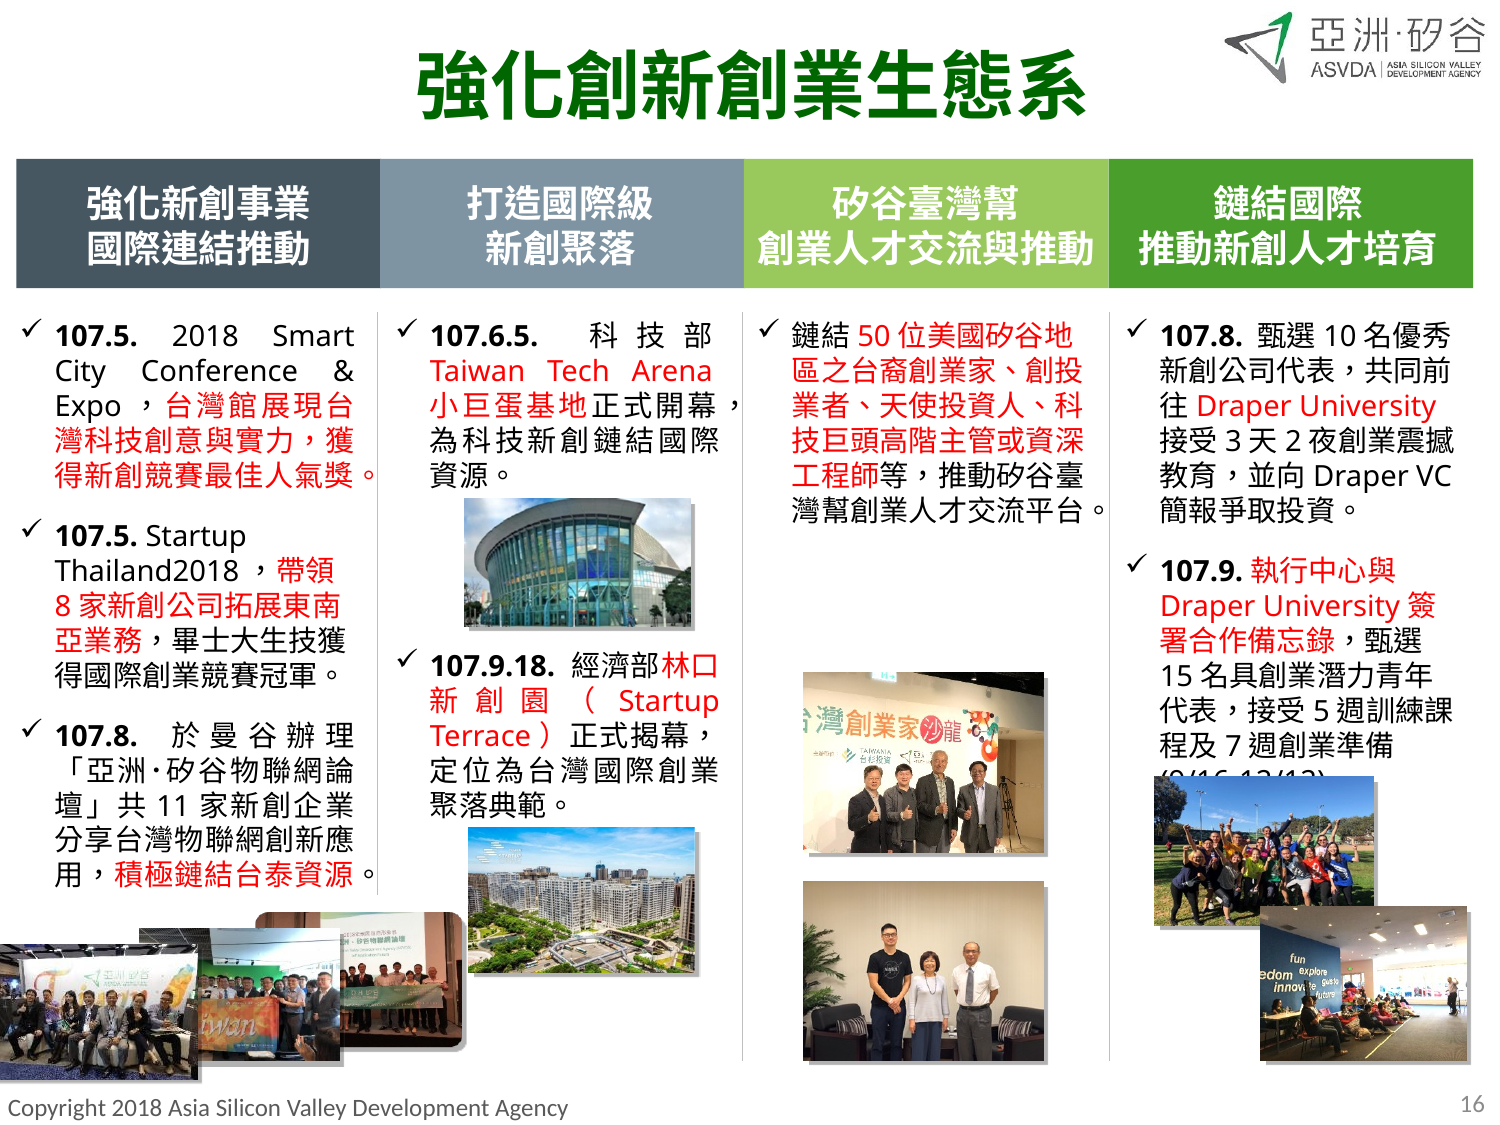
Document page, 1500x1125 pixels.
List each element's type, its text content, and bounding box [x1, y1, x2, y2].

text_box 強化創新創業生態系 [2, 1, 1500, 167]
picture [1154, 776, 1467, 1061]
text_box 107.6.5. 科技部Taiwan Tech Arena小巨蛋基地正式開幕，為科技新創鏈結國際資源。 107.9.18. 經濟部林口新創園（Startup Terrace）正式揭幕，定位為台灣國際創業聚落典範。 [380, 309, 735, 830]
picture [803, 881, 1044, 1061]
picture [468, 827, 695, 973]
text_box [16, 167, 1474, 289]
text_box 107.8. 甄選10名優秀新創公司代表，共同前往Draper University接受3天2夜創業震撼教育，並向Draper VC簡報爭取投資。 107.9.執行中心與Draper University簽署合作備忘錄，甄選15名具創業潛力青年代表，接受5週訓練課程及7週創業準備(9/16-12/12) [1109, 309, 1474, 805]
text_box 矽谷臺灣幫 創業人才交流與推動 [734, 172, 1105, 278]
picture [464, 498, 691, 627]
text_box 打造國際級 新創聚落 [378, 172, 734, 278]
slide_number <編號> [1438, 1079, 1500, 1125]
picture [0, 912, 464, 1080]
text_box 強化新創事業 國際連結推動 [16, 172, 378, 278]
text_box 鏈結國際 推動新創人才培育 [1105, 172, 1471, 278]
picture [468, 827, 511, 831]
text_box 鏈結50位美國矽谷地區之台裔創業家、創投業者、天使投資人、科技巨頭高階主管或資深工程師等，推動矽谷臺灣幫創業人才交流平台。 [741, 309, 1105, 535]
picture [803, 672, 1044, 853]
text_box 107.5. 2018 Smart City Conference & Expo，台灣館展現台灣科技創意與實力，獲得新創競賽最佳人氣獎。 107.5. Startup Thailand2018，帶領8家新創公司拓展東南亞業務，畢士大生技獲得國際創業競賽冠軍。 107.8. 於曼谷辦理「亞洲･矽谷物聯網論壇」共11家新創企業分享台灣物聯網創新應用，積極鏈結台泰資源。 [4, 309, 370, 900]
